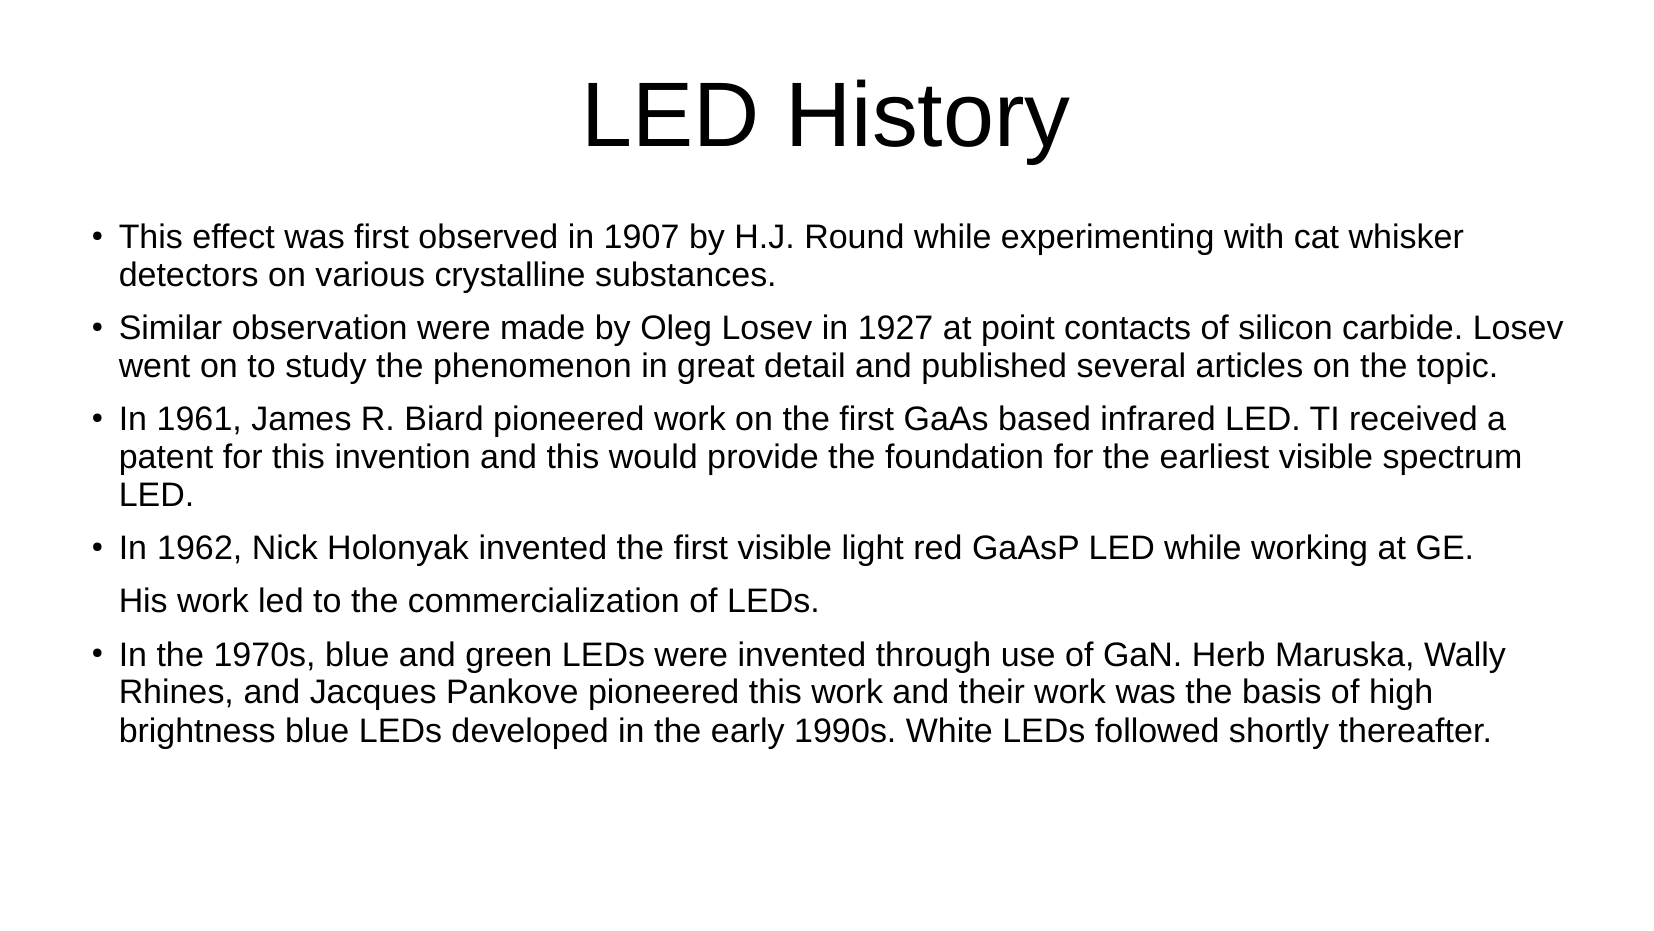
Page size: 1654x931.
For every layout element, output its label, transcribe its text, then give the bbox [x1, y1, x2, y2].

title LED History [82, 37, 1571, 193]
list This effect was first observed in 1907 by H.J. Round while experimenting with cat whisker detectors on various crystalline substances. Similar observation were made by Oleg Losev in 1927 at point contacts of silicon carbide. Losev went on to study the phenomenon in great detail and published several articles on the topic. In 1961, James R. Biard pioneered work on the first GaAs based infrared LED. TI received a patent for this invention and this would provide the foundation for the earliest visible spectrum LED. In 1962, Nick Holonyak invented the first visible light red GaAsP LED while working at GE. His work led to the commercialization of LEDs. In the 1970s, blue and green LEDs were invented through use of GaN. Herb Maruska, Wally Rhines, and Jacques Pankove pioneered this work and their work was the basis of high brightness blue LEDs developed in the early 1990s. White LEDs followed shortly thereafter. [82, 217, 1571, 758]
